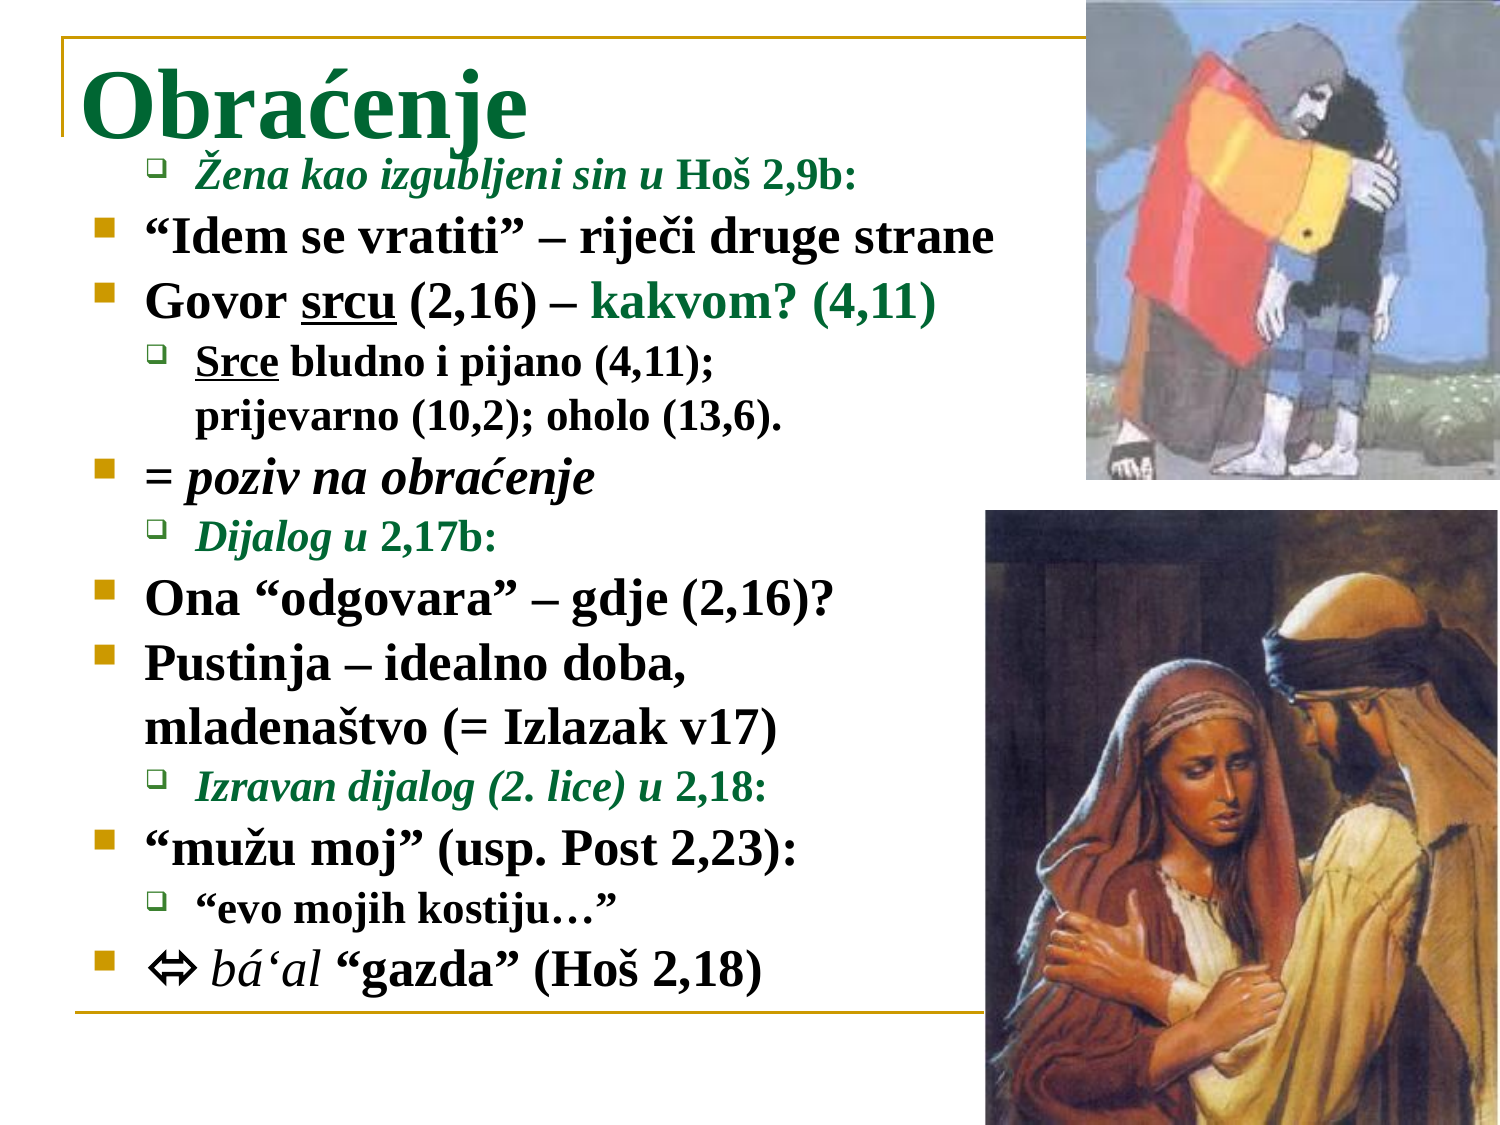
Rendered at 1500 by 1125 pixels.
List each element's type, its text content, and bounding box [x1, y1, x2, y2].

list Žena kao izgubljeni sin u Hoš 2,9b: “Idem se vratiti” – riječi druge strane Govor srcu (2,16) – kakvom? (4,11) Srce bludno i pijano (4,11); prijevarno (10,2); oholo (13,6). = poziv na obraćenje Dijalog u 2,17b: Ona “odgovara” – gdje (2,16)? Pustinja – idealno doba, mladenaštvo (= Izlazak v17) Izravan dijalog (2. lice) u 2,18: “mužu moj” (usp. Post 2,23): “evo mojih kostiju…”  bá‘al “gazda” (Hoš 2,18) [76, 137, 1123, 1012]
title Obraćenje [64, 31, 1086, 218]
picture [1086, 0, 1500, 480]
picture [984, 510, 1500, 1125]
